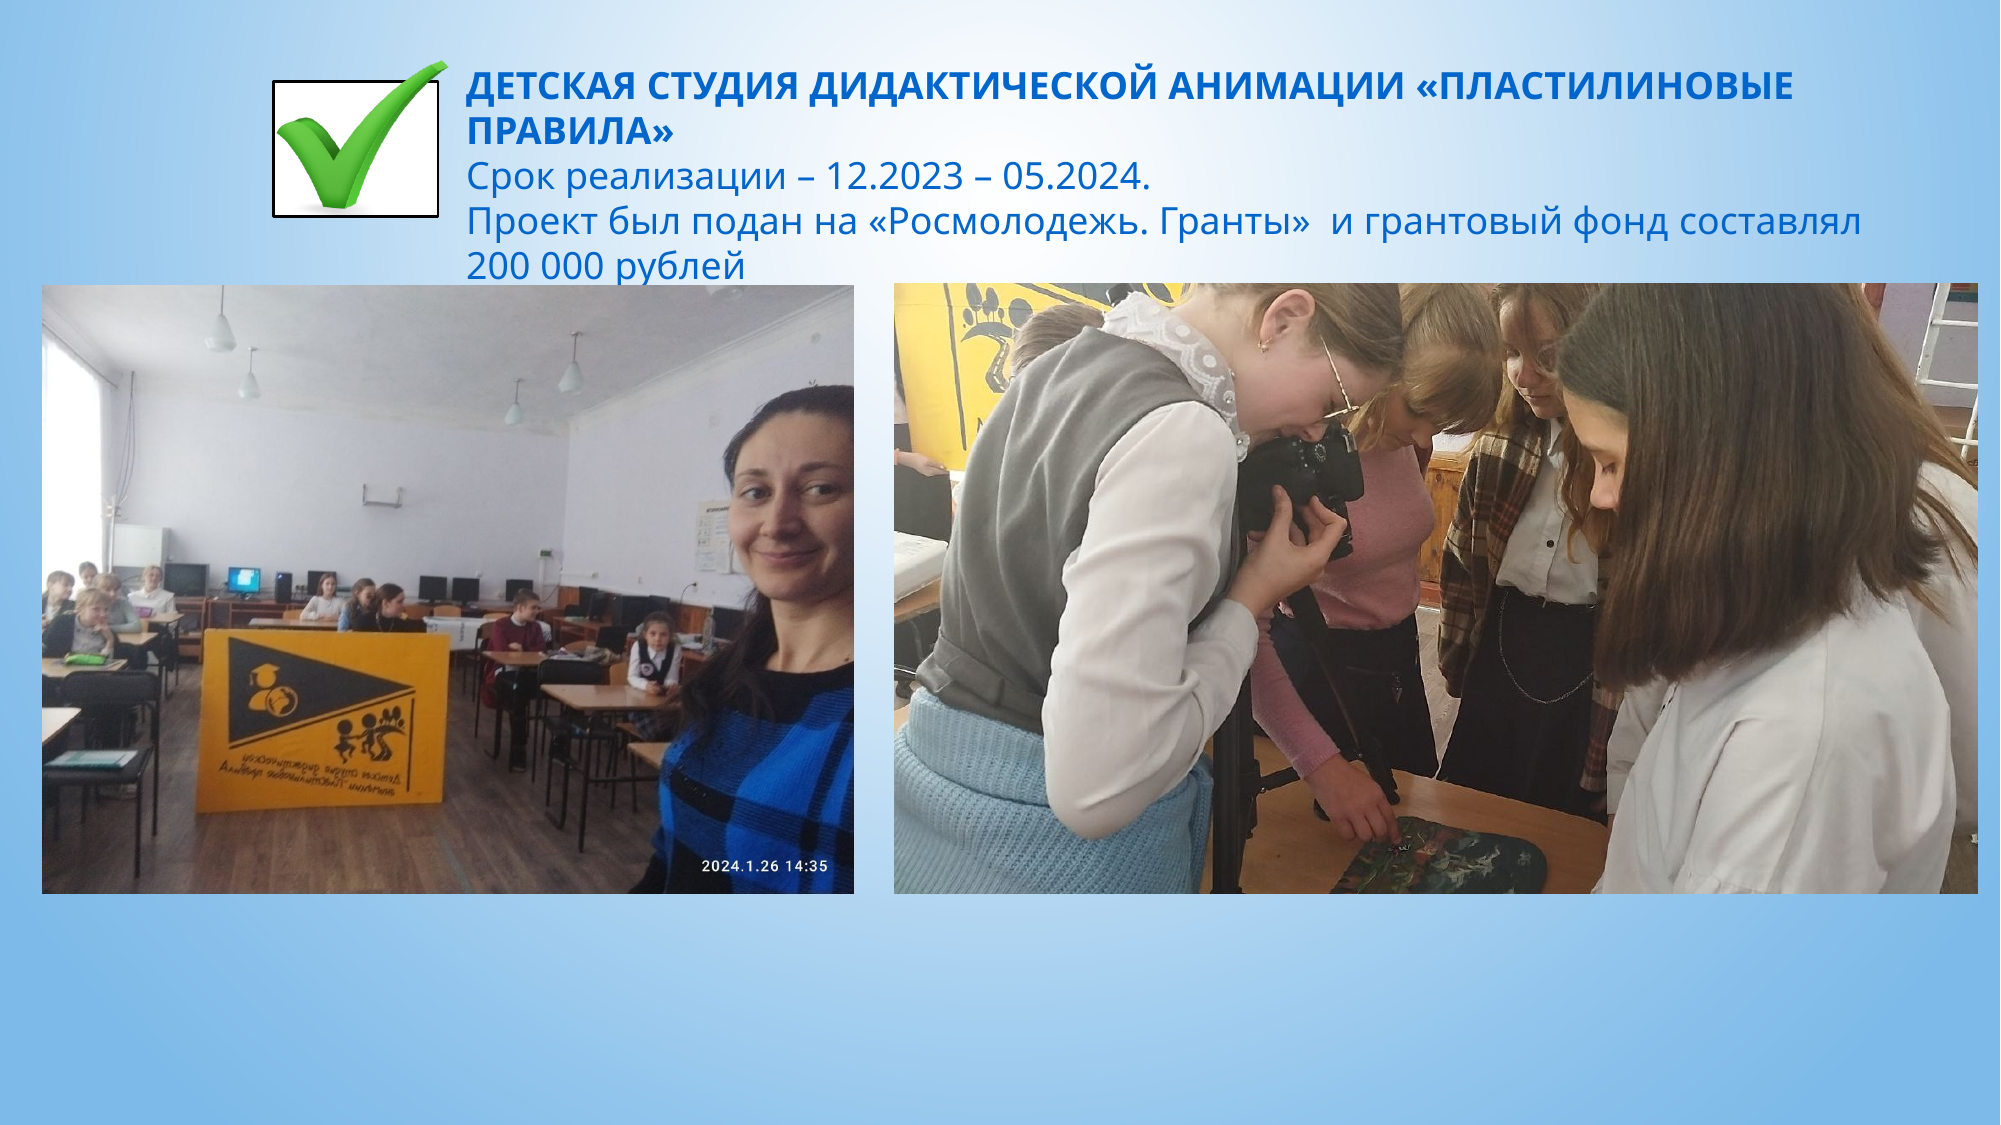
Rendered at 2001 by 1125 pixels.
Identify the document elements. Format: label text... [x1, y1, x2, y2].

picture [0, 0, 2000, 1125]
text_box ДЕТСКАЯ СТУДИЯ ДИДАКТИЧЕСКОЙ АНИМАЦИИ «ПЛАСТИЛИНОВЫЕ ПРАВИЛА» Срок реализации – 12.2023 – 05.2024. Проект был подан на «Росмолодежь. Гранты» и грантовый фонд составлял 200 000 рублей [451, 54, 2000, 295]
